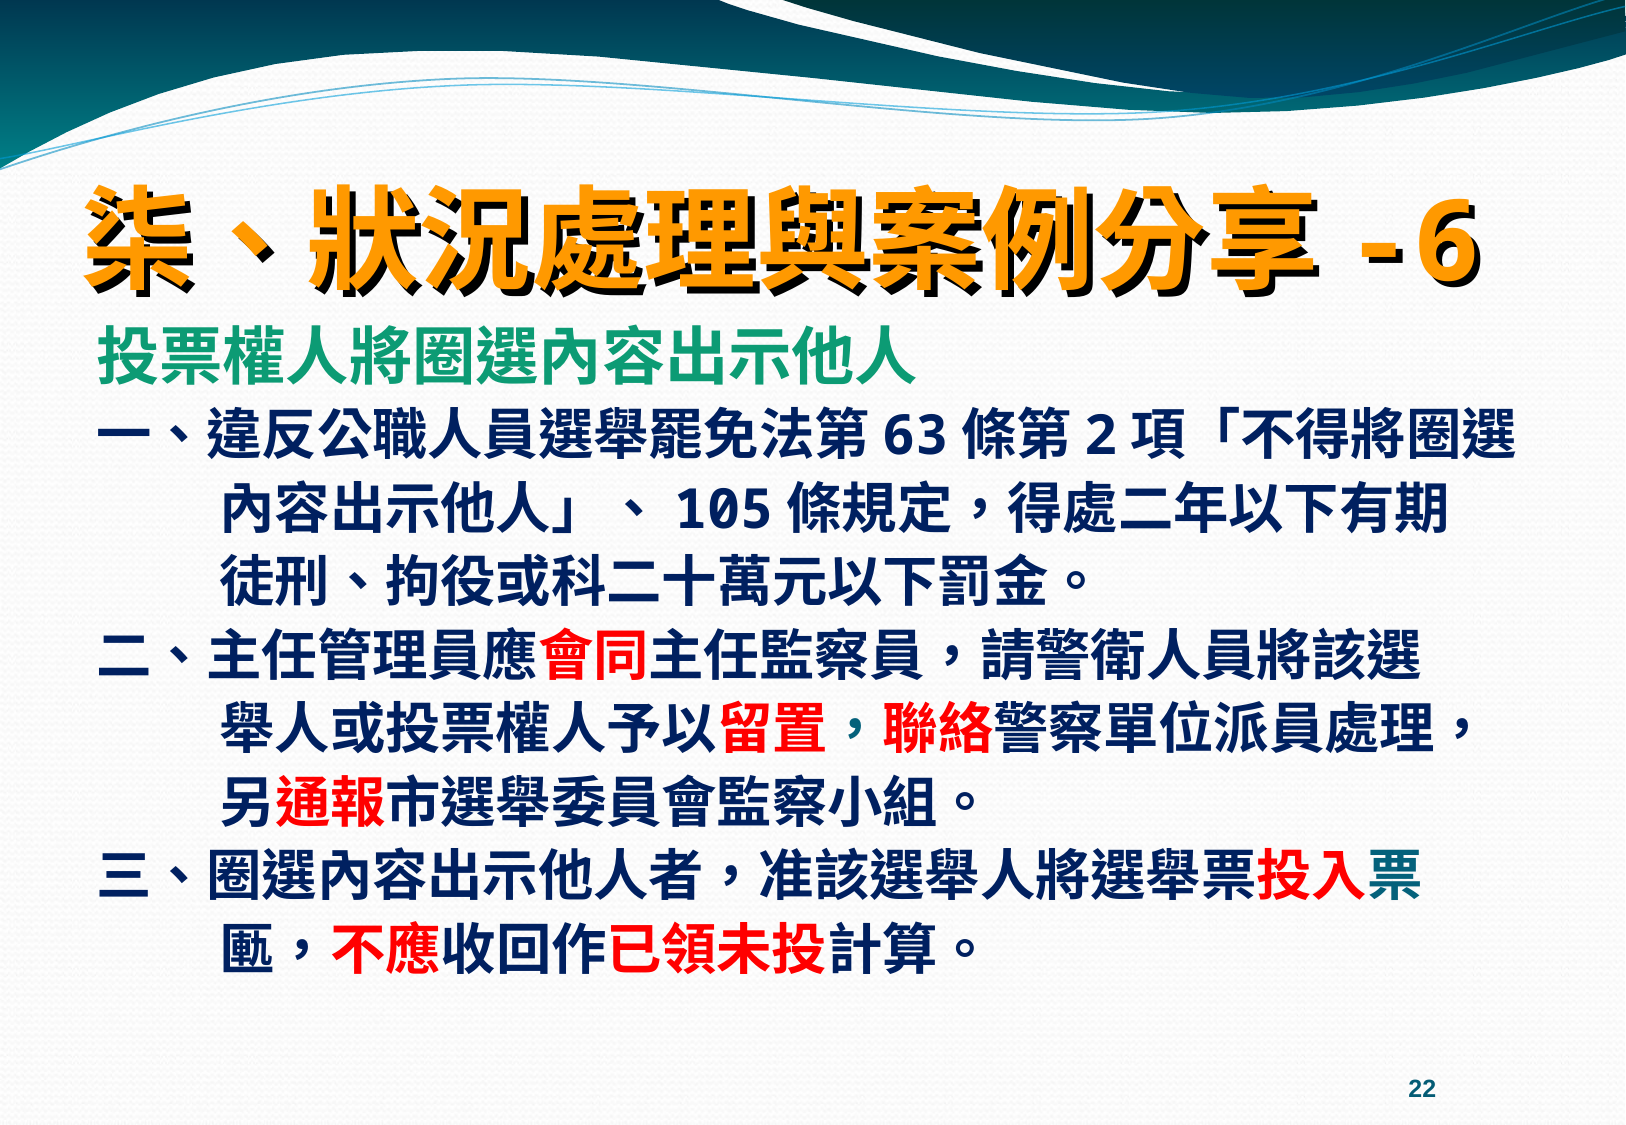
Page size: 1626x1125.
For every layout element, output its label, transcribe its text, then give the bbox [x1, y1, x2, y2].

text_box [1408, 1042, 1544, 1103]
list 投票權人將圈選內容出示他人 一、違反公職人員選舉罷免法第63條第2項「不得將圈選 內容出示他人」、105條規定，得處二年以下有期 徒刑、拘役或科二十萬元以下罰金。 二、主任管理員應會同主任監察員，請警衛人員將該選 舉人或投票權人予以留置，聯絡警察單位派員處理， 另通報市選舉委員會監察小組。 三、圈選內容出示他人者，准該選舉人將選舉票投入票 匭，不應收回作已領未投計算。 [81, 317, 1544, 1038]
title 柒、狀況處理與案例分享-6 [81, 115, 1544, 304]
